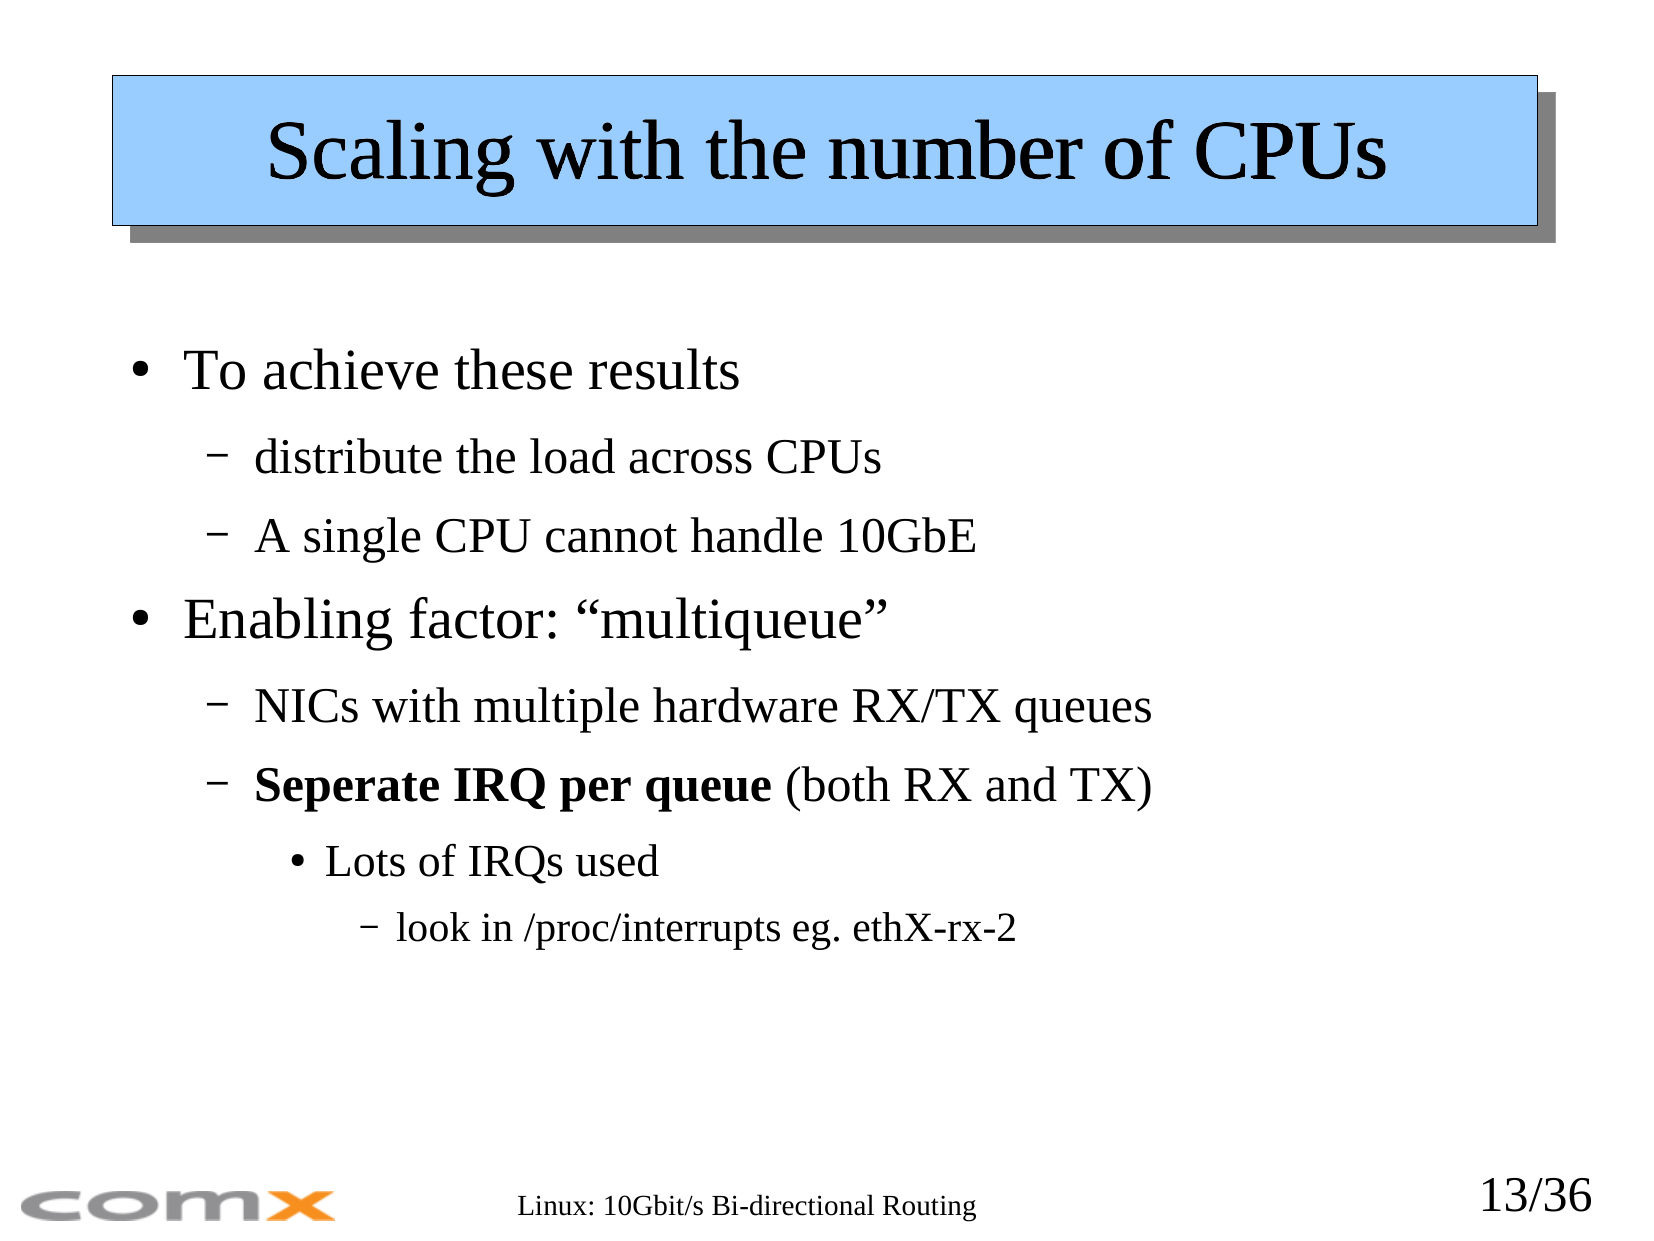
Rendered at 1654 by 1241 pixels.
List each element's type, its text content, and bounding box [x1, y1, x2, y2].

picture [21, 1191, 335, 1221]
list To achieve these results distribute the load across CPUs A single CPU cannot handle 10GbE Enabling factor: “multiqueue” NICs with multiple hardware RX/TX queues Seperate IRQ per queue (both RX and TX) Lots of IRQs used look in /proc/interrupts eg. ethX-rx-2 [112, 337, 1538, 1096]
title Scaling with the number of CPUs [116, 90, 1538, 211]
